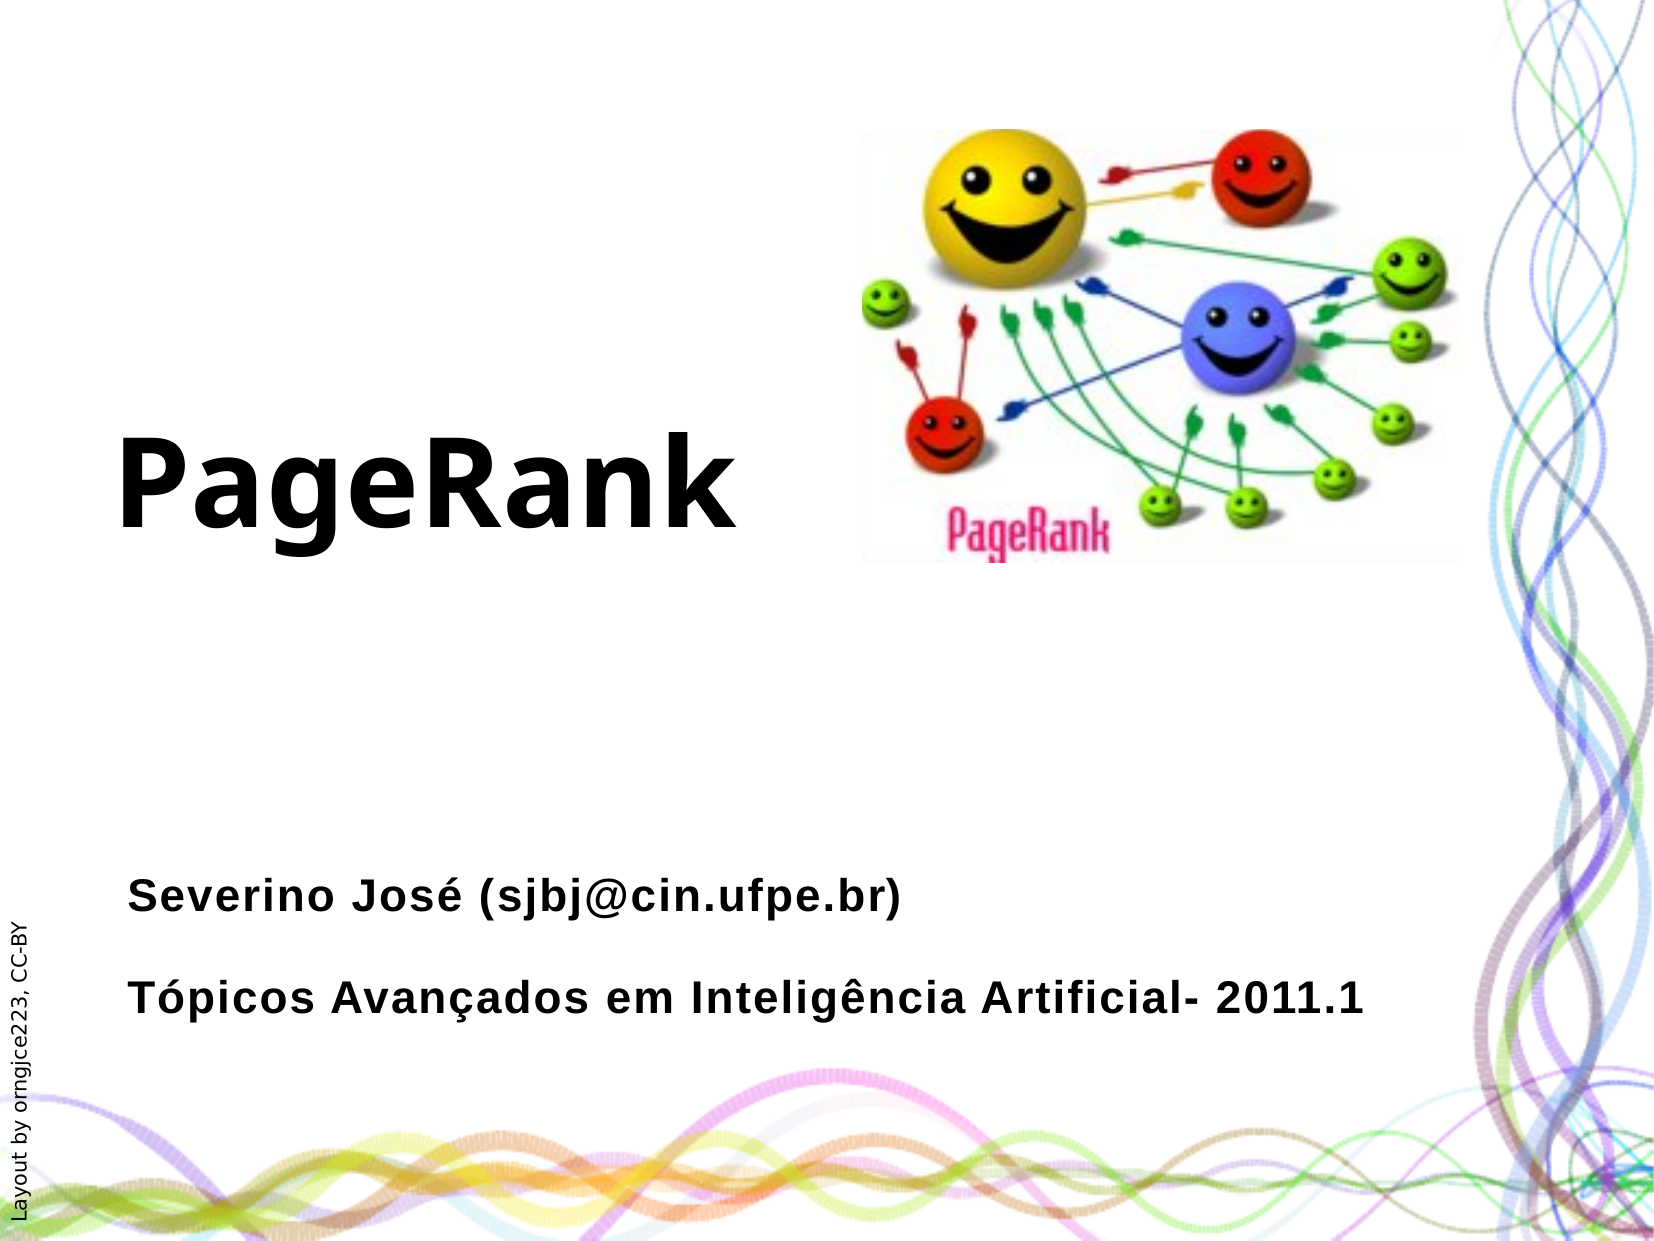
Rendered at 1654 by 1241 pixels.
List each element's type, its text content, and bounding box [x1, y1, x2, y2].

picture [0, 0, 1654, 1241]
title PageRank [112, 375, 863, 583]
text_box Severino José (sjbj@cin.ufpe.br) Tópicos Avançados em Inteligência Artificial- 2011.1 [112, 862, 1422, 1032]
